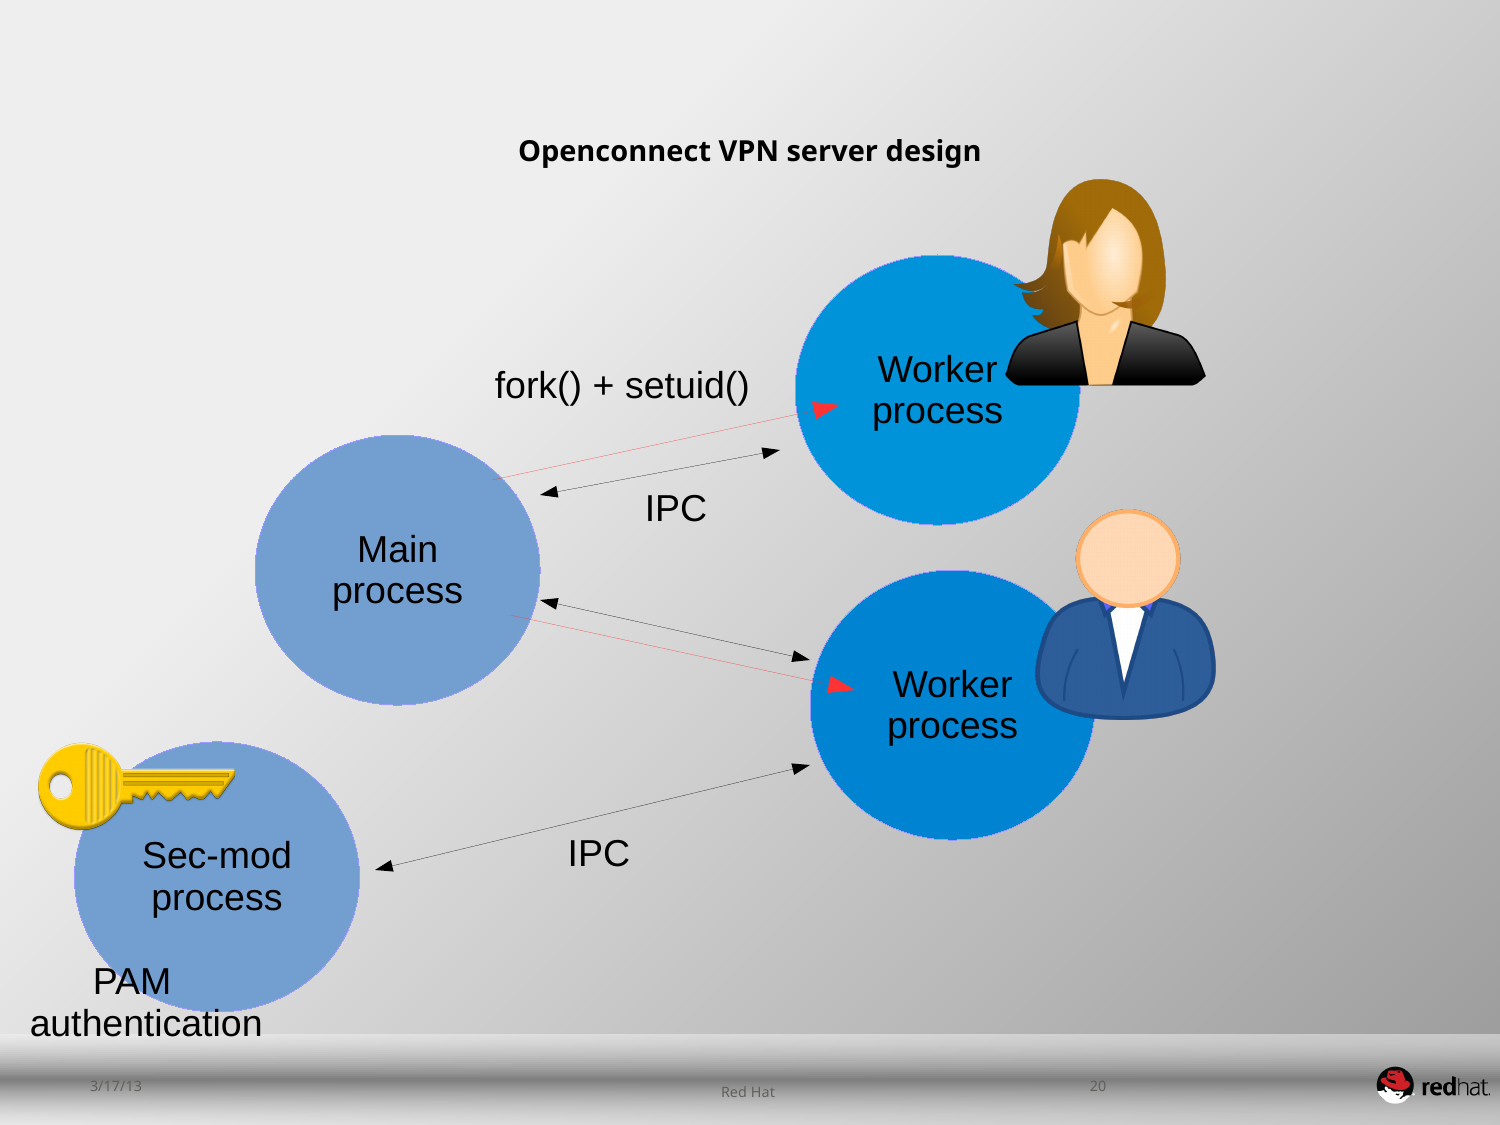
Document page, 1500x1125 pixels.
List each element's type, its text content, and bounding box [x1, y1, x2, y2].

text_box IPC [552, 825, 646, 882]
slide_number 3/17/13 [75, 1051, 425, 1112]
picture [1035, 509, 1216, 721]
text_box IPC [630, 479, 723, 537]
footer Red Hat [300, 1065, 1200, 1110]
list [74, 209, 1425, 1012]
picture [38, 741, 235, 832]
picture [1005, 179, 1206, 386]
title Openconnect VPN server design [75, 22, 1426, 188]
picture [1364, 1057, 1500, 1110]
text_box PAM authentication [15, 952, 278, 1052]
text_box fork() + setuid() [480, 356, 766, 414]
text_box Main process [255, 435, 541, 706]
slide_number <number> [1074, 1051, 1337, 1112]
